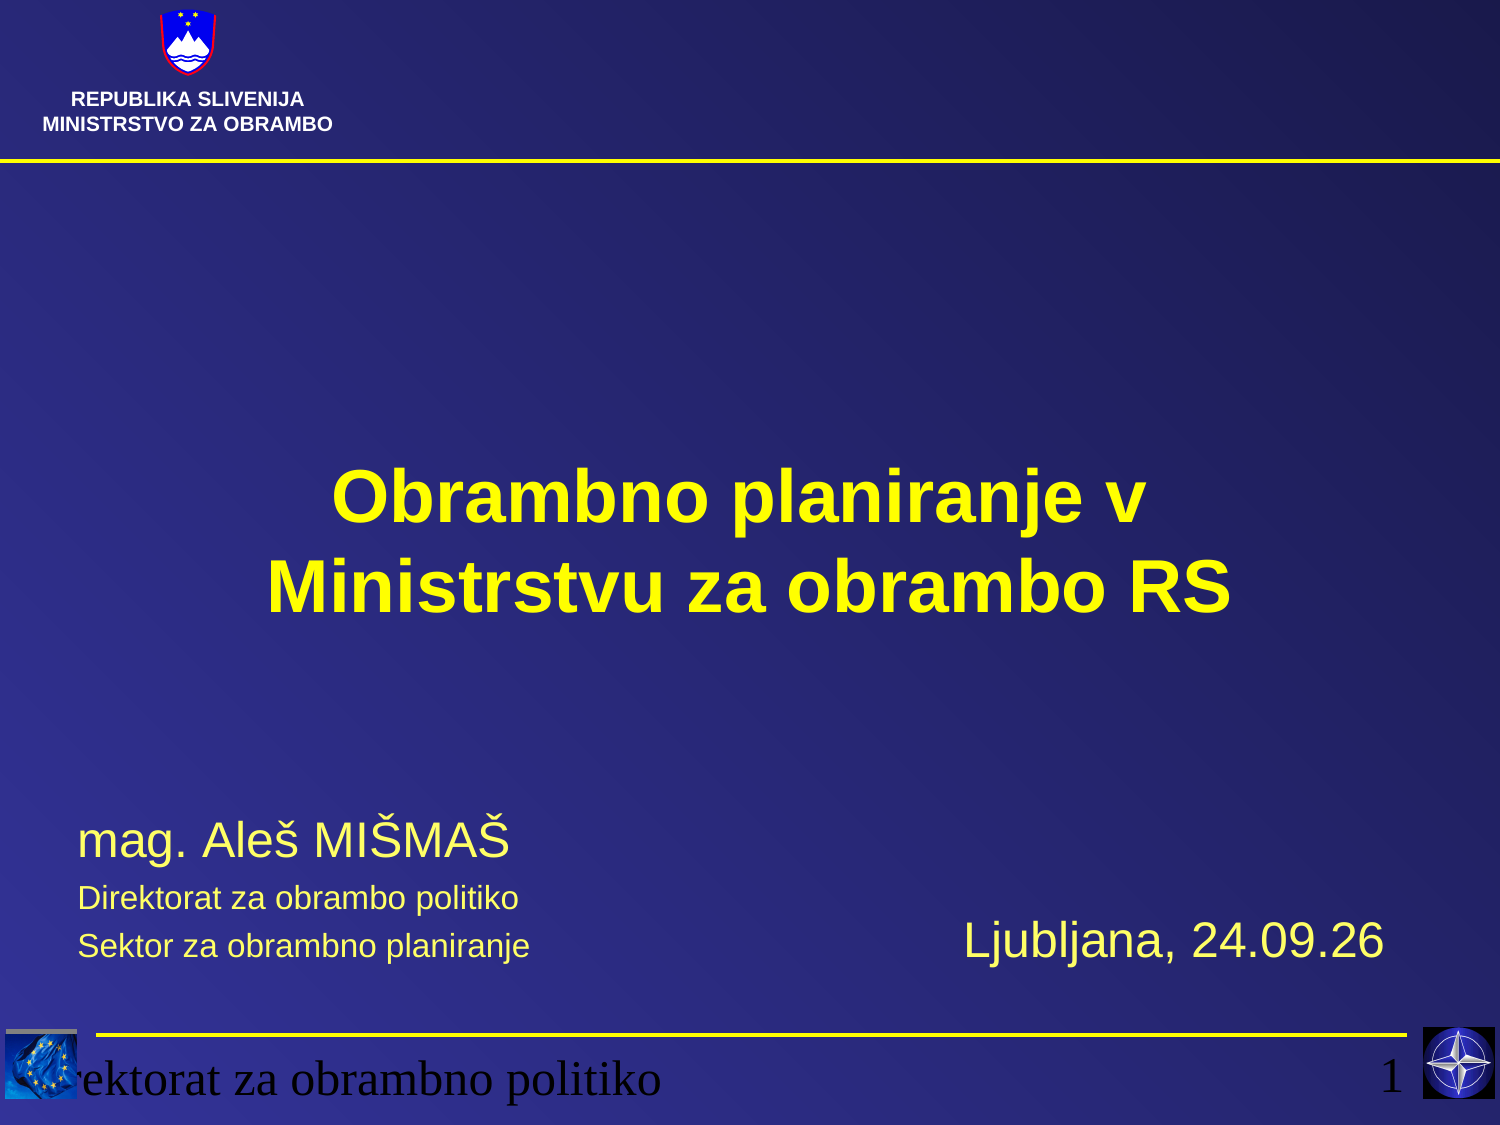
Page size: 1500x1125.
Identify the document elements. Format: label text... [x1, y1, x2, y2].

text_box mag. Aleš MIŠMAŠ Direktorat za obrambo politiko Sektor za obrambno planiranje [62, 799, 588, 988]
subtitle Ljubljana, 05.11.14 [912, 900, 1438, 988]
title Obrambno planiranje v Ministrstvu za obrambo RS [112, 374, 1388, 700]
